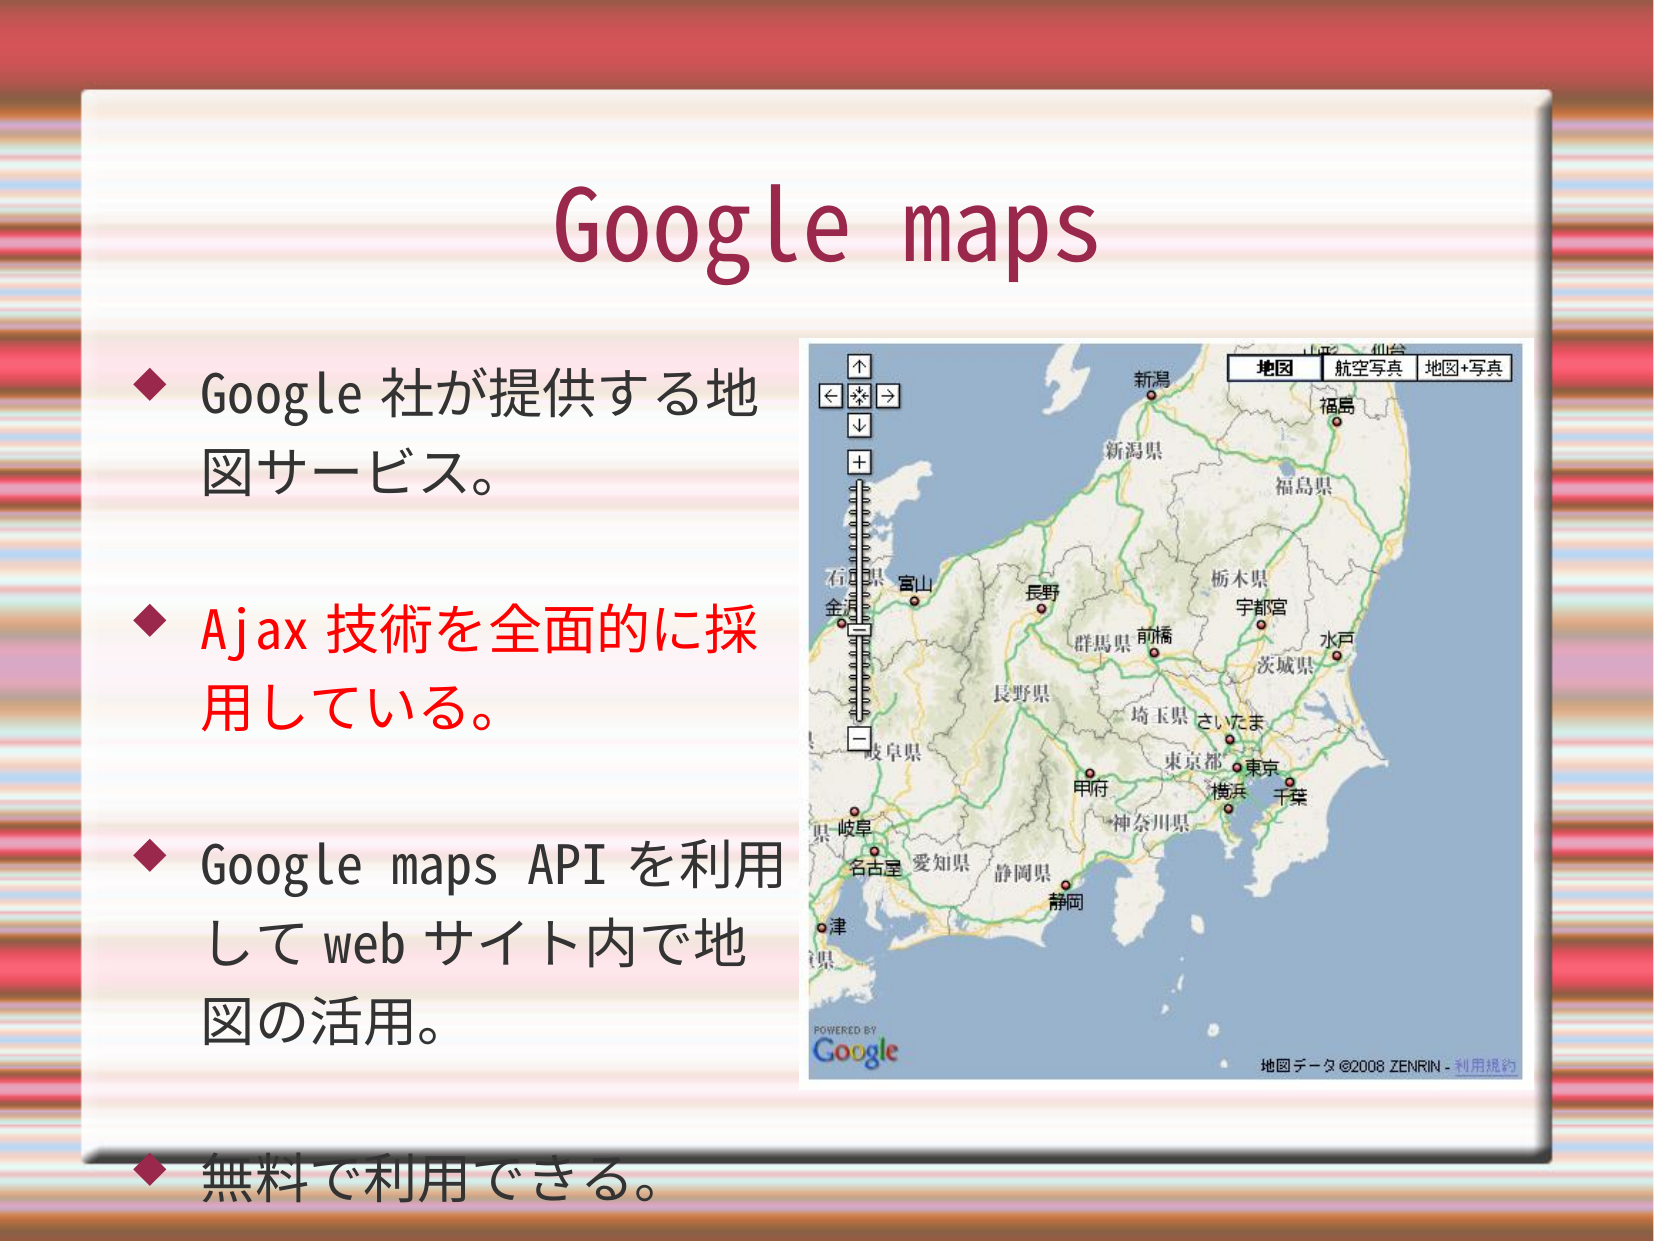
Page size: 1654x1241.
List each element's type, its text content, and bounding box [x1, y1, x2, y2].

title Google maps [121, 114, 1534, 322]
picture [0, 0, 1654, 1241]
list Google社が提供する地図サービス。 Ajax技術を全面的に採用している。 Google maps APIを利用してwebサイト内で地図の活用。 無料で利用できる。 [118, 350, 798, 1133]
